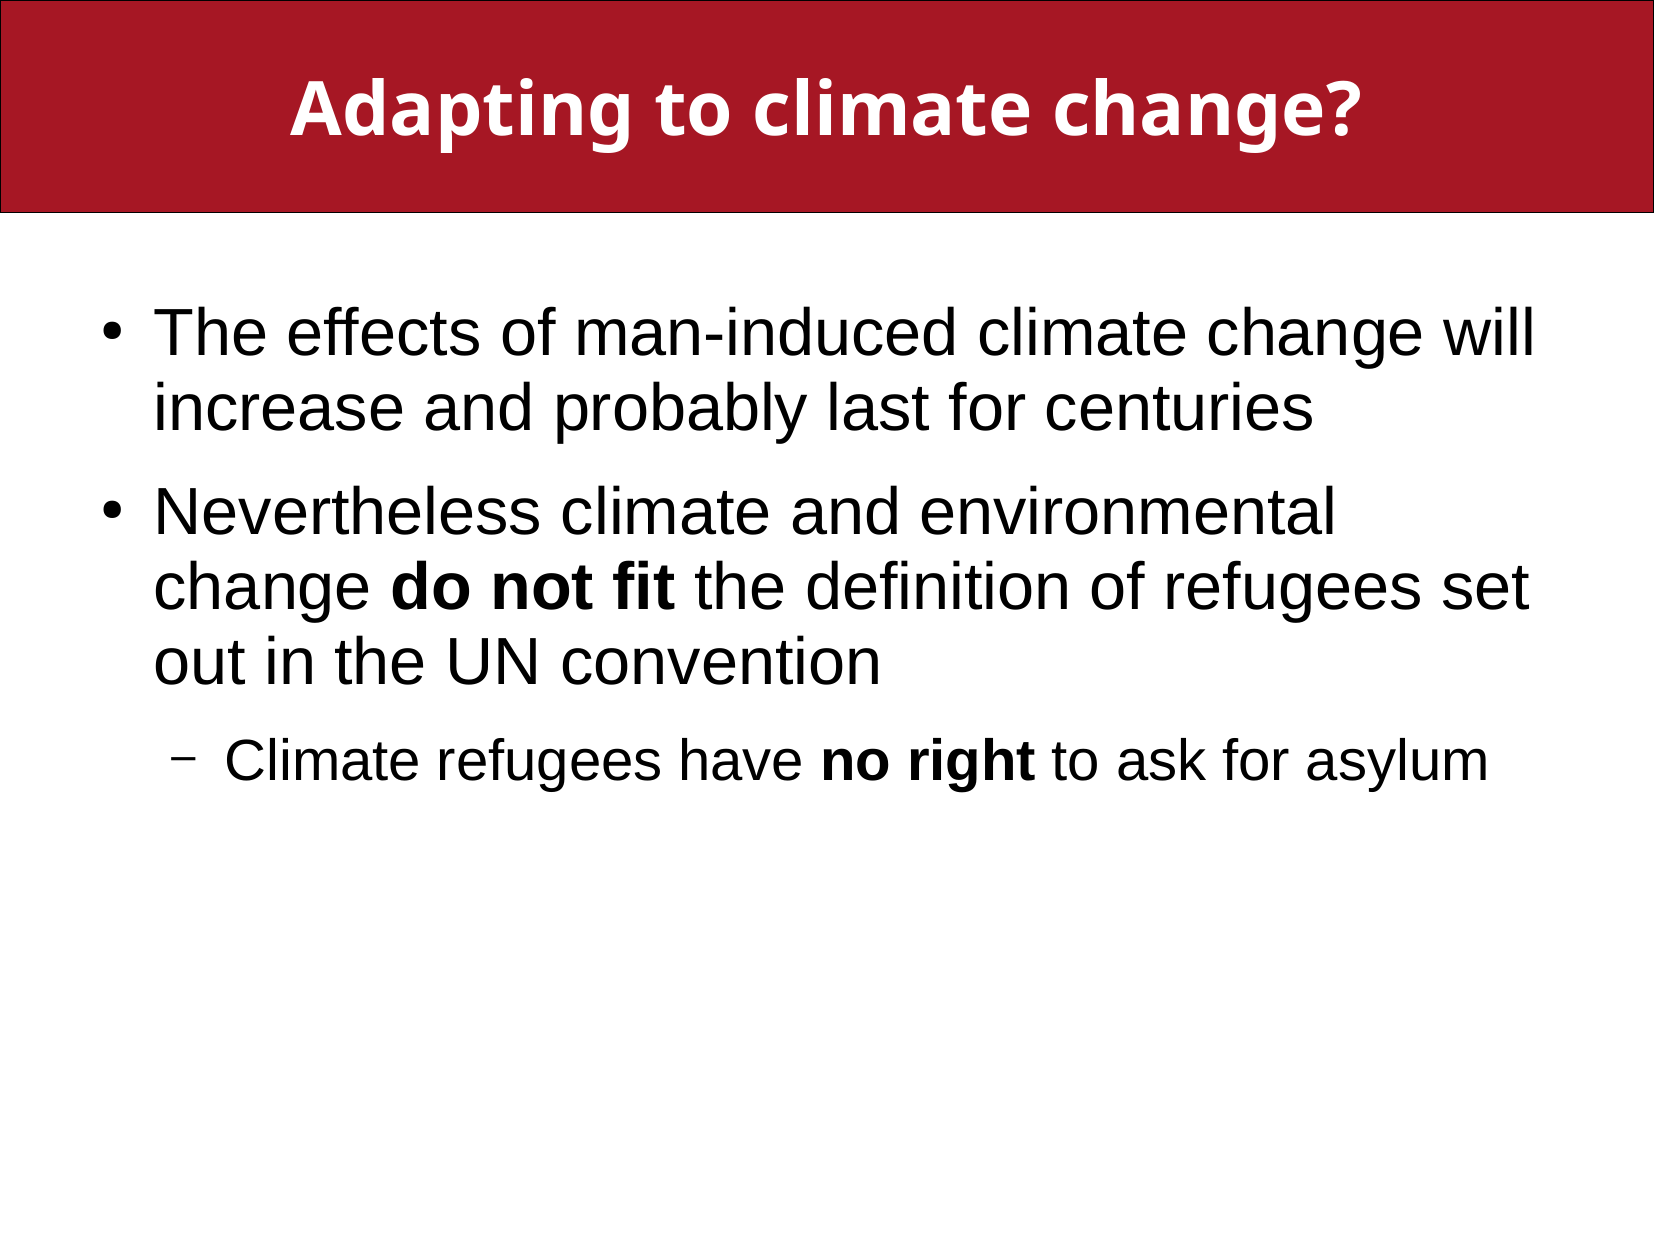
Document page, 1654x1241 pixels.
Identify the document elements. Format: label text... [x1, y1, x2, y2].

list The effects of man-induced climate change will increase and probably last for centuries Nevertheless climate and environmental change do not fit the definition of refugees set out in the UN convention Climate refugees have no right to ask for asylum [82, 295, 1571, 1015]
title Adapting to climate change? [236, 47, 1418, 166]
